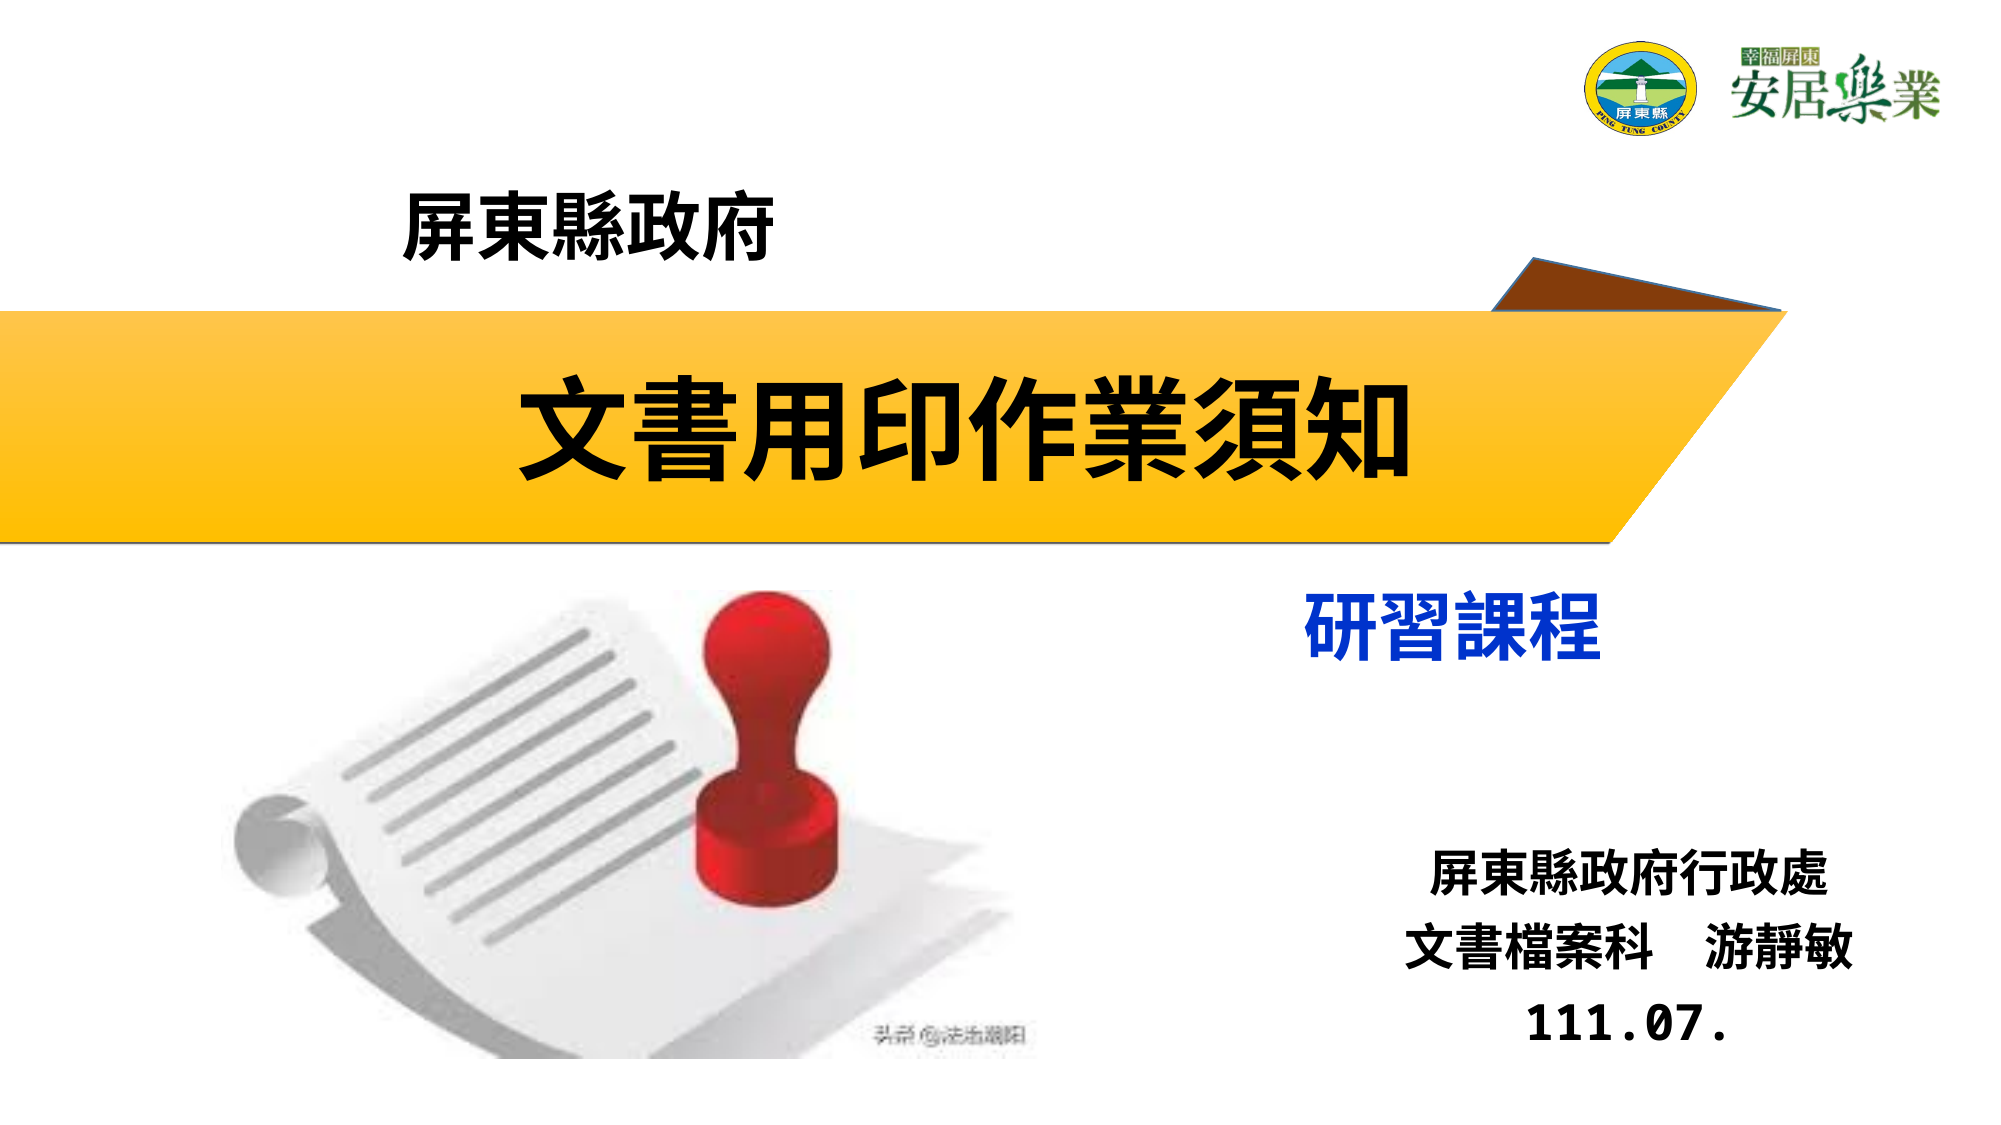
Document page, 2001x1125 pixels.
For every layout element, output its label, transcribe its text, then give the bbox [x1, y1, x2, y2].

title 屏東縣政府 [386, 174, 1311, 278]
picture [221, 590, 1040, 1059]
text_box 研習課程 [1213, 574, 1630, 679]
subtitle 屏東縣政府行政處 文書檔案科 游靜敏 111.07. [1357, 840, 1902, 1112]
text_box [1492, 258, 1782, 311]
picture [1584, 41, 1975, 136]
text_box 文書用印作業須知 [0, 310, 1789, 543]
